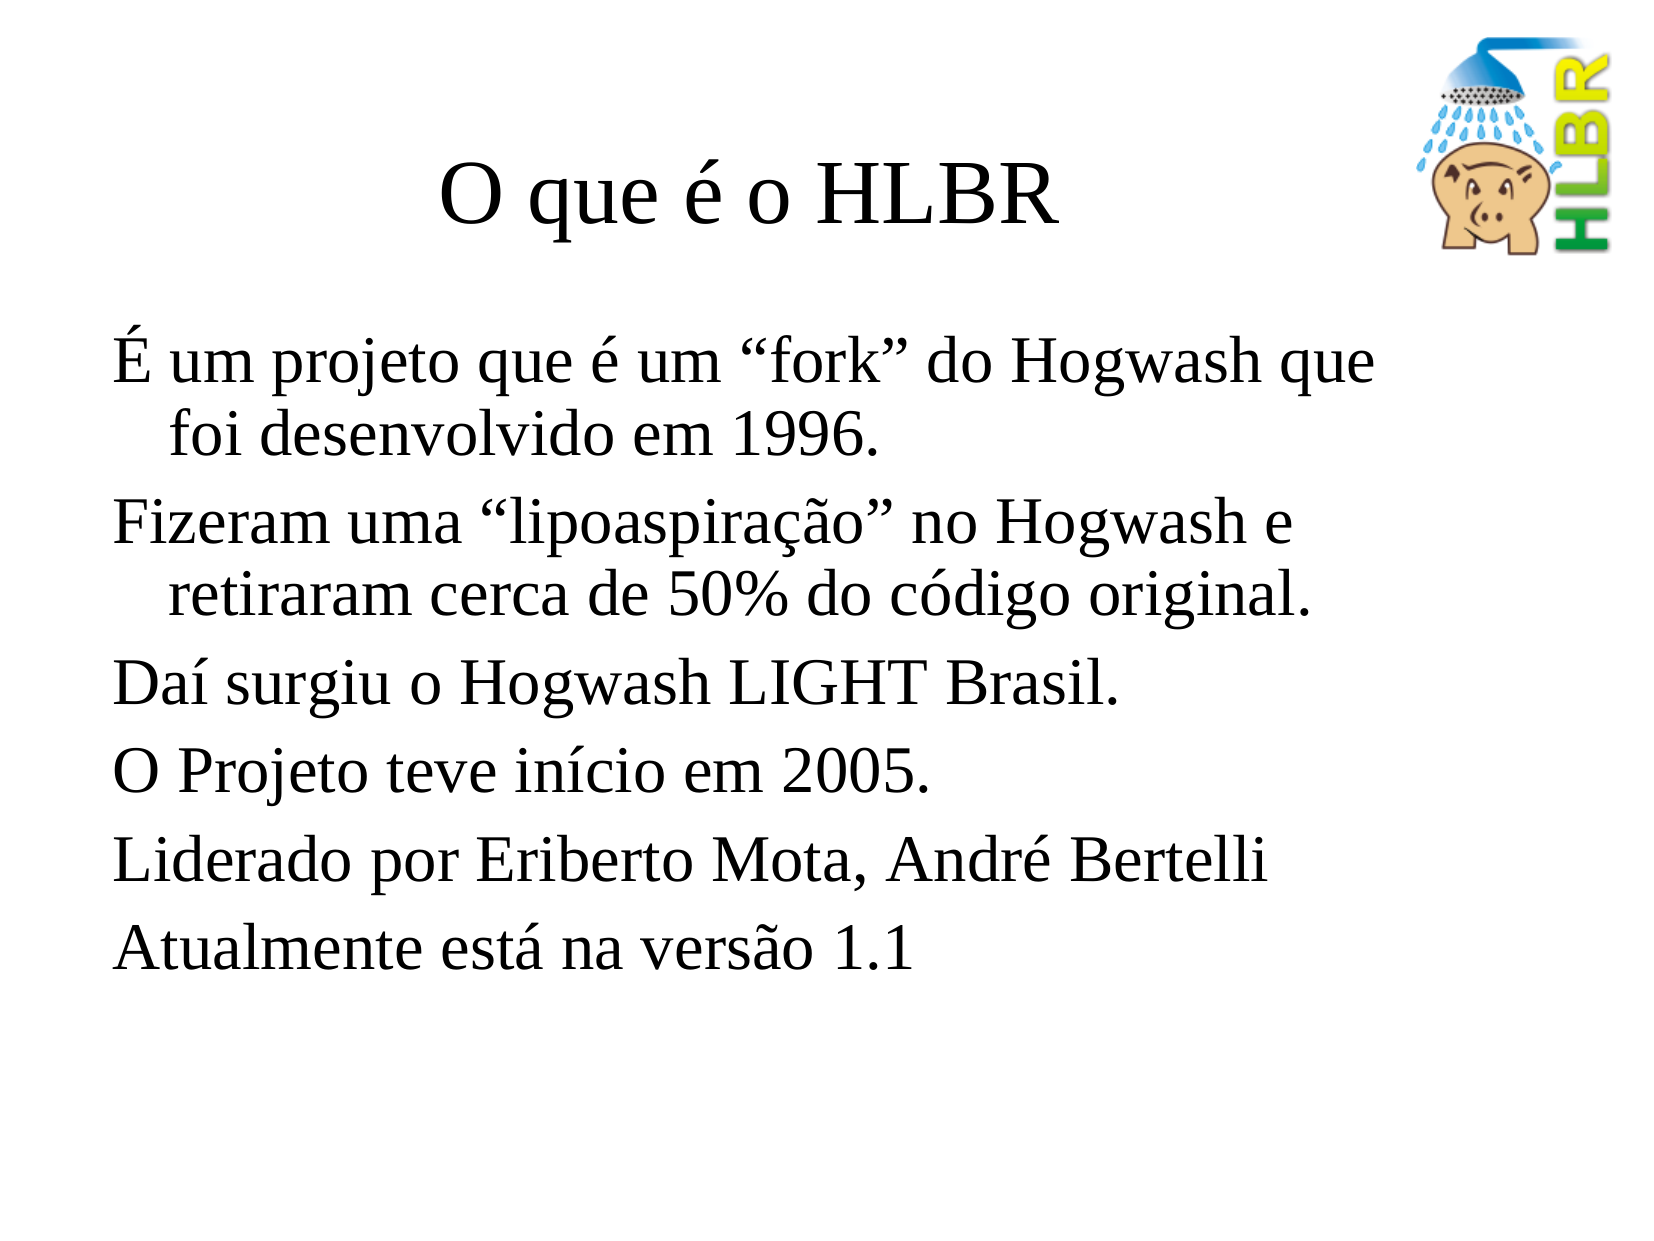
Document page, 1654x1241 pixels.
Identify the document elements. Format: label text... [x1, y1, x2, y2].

picture [1416, 37, 1612, 260]
list É um projeto que é um “fork” do Hogwash que foi desenvolvido em 1996. Fizeram uma “lipoaspiração” no Hogwash e retiraram cerca de 50% do código original. Daí surgiu o Hogwash LIGHT Brasil. O Projeto teve início em 2005. Liderado por Eriberto Mota, André Bertelli Atualmente está na versão 1.1 [112, 324, 1388, 1241]
title O que é o HLBR [112, 76, 1388, 312]
